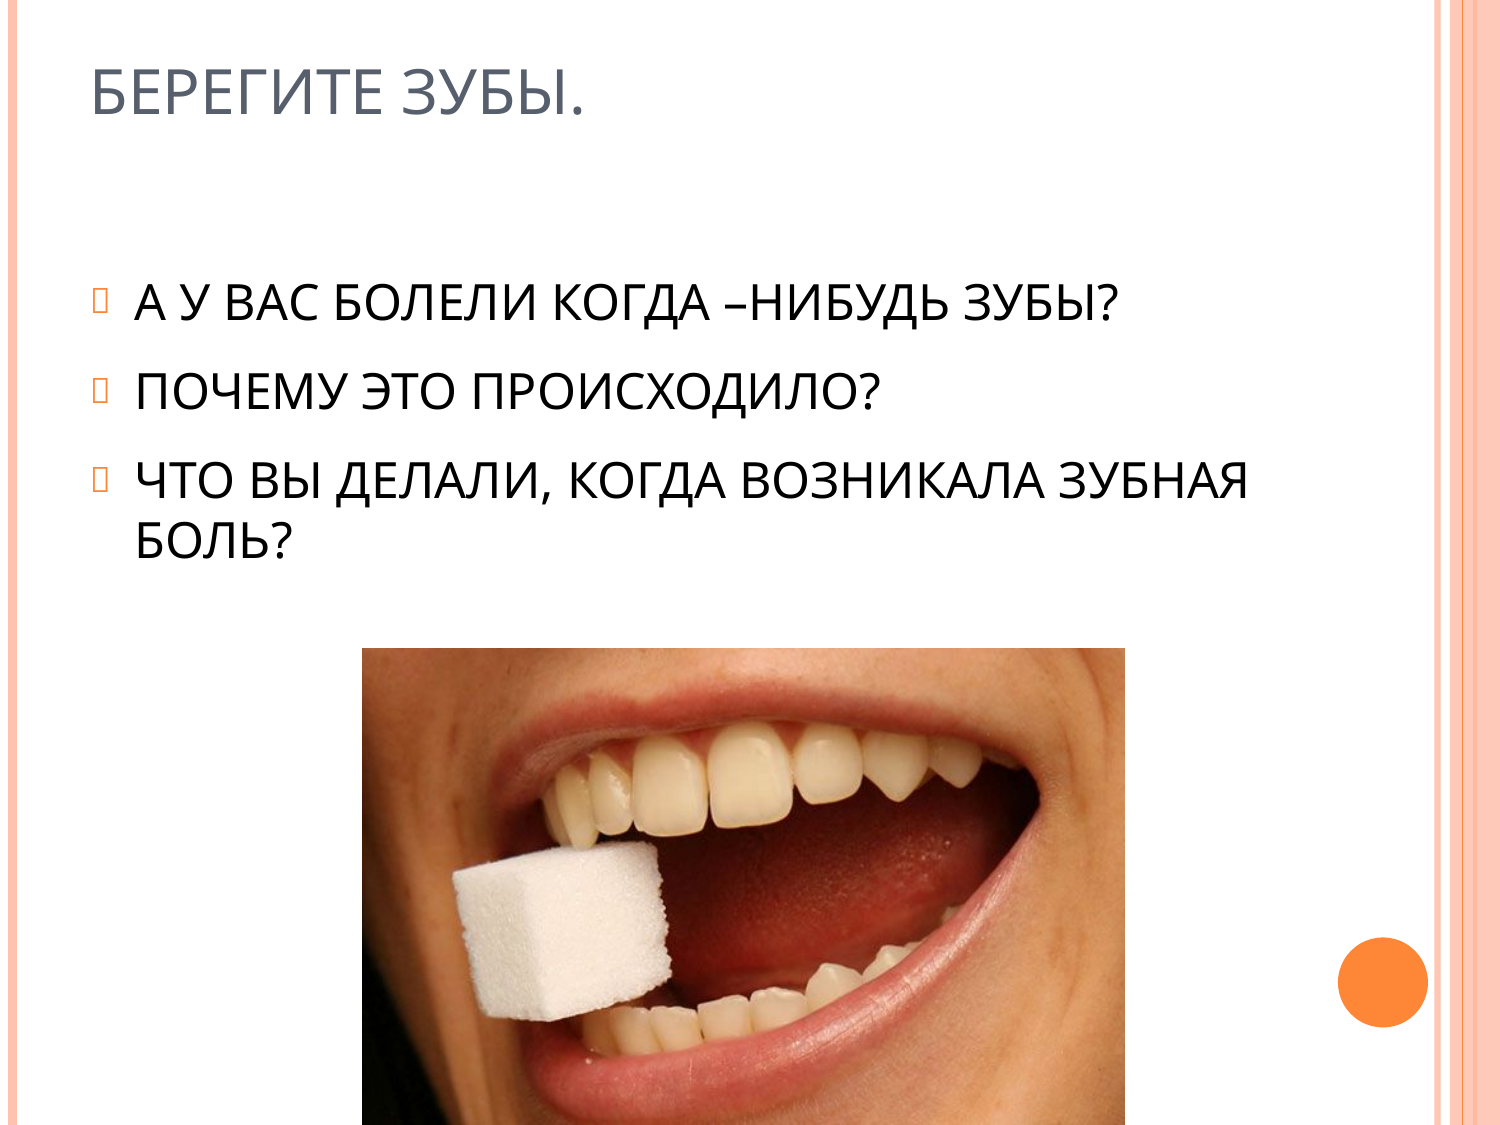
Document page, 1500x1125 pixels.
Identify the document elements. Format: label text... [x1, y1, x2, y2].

title БЕРЕГИТЕ ЗУБЫ. [75, 45, 1300, 233]
list А У ВАС БОЛЕЛИ КОГДА –НИБУДЬ ЗУБЫ? ПОЧЕМУ ЭТО ПРОИСХОДИЛО? ЧТО ВЫ ДЕЛАЛИ, КОГДА ВОЗНИКАЛА ЗУБНАЯ БОЛЬ? [75, 262, 1300, 1062]
picture [362, 648, 1125, 1125]
